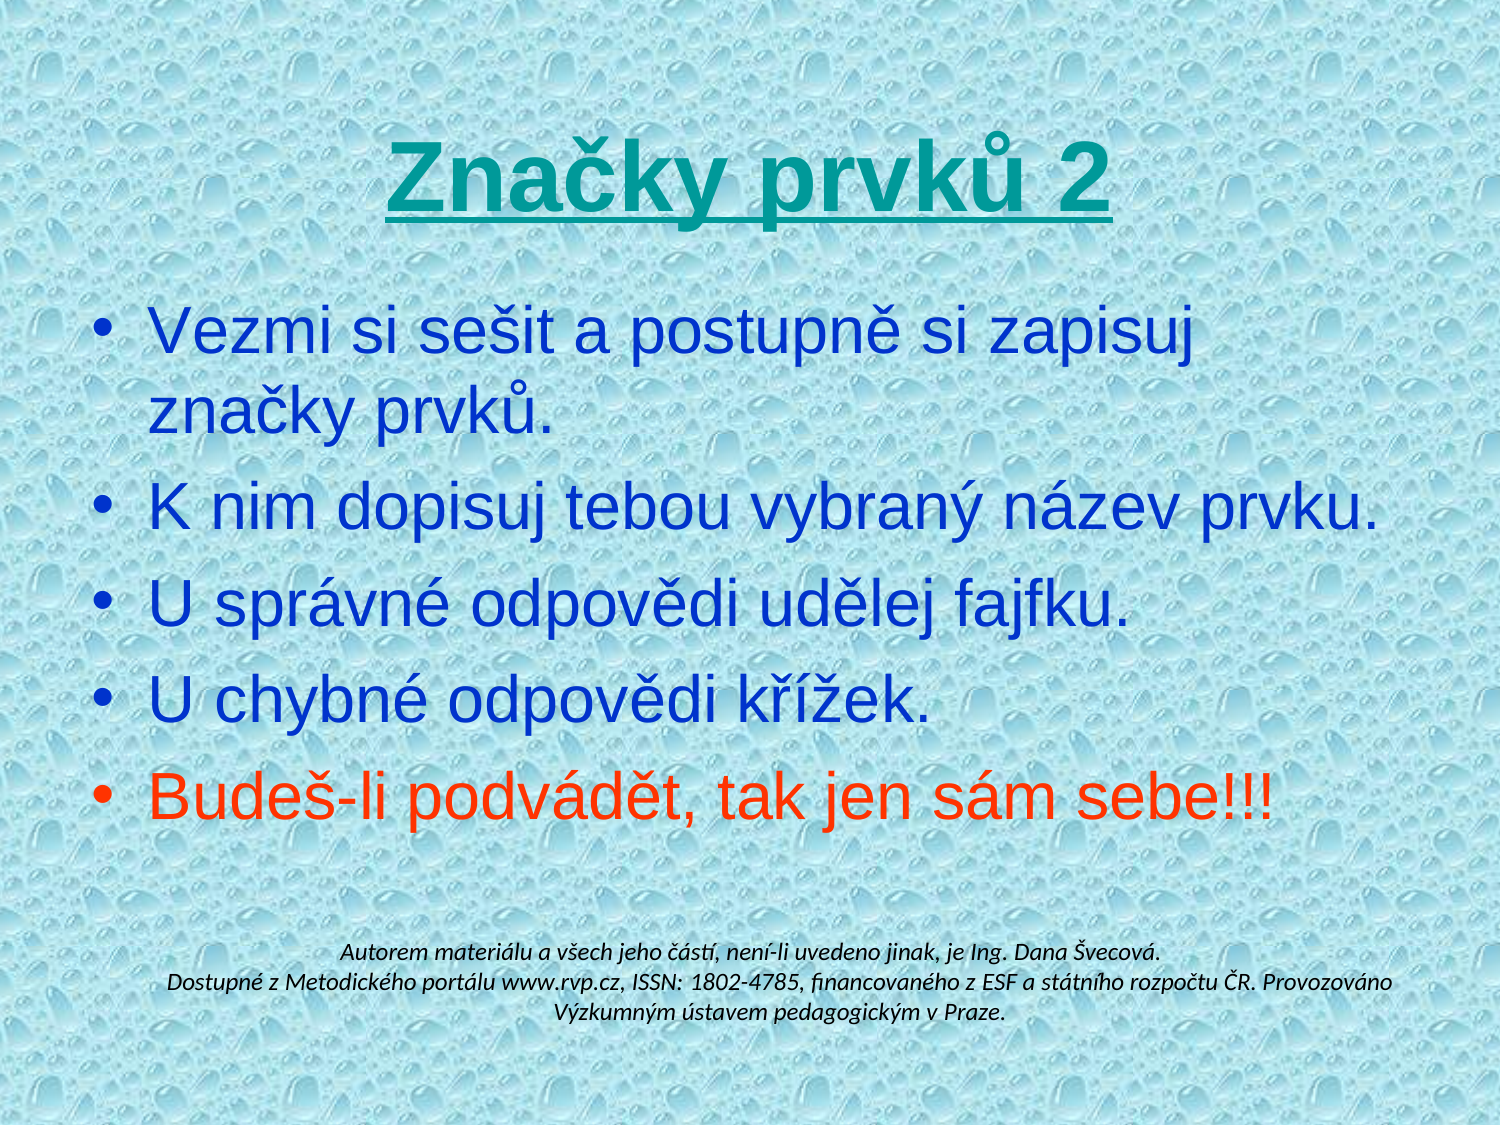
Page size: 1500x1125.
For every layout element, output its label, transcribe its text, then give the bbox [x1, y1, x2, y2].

picture [0, 0, 1500, 1125]
list Vezmi si sešit a postupně si zapisuj značky prvků. K nim dopisuj tebou vybraný název prvku. U správné odpovědi udělej fajfku. U chybné odpovědi křížek. Budeš-li podvádět, tak jen sám sebe!!! Autorem materiálu a všech jeho částí, není-li uvedeno jinak, je Ing. Dana Švecová. Dostupné z Metodického portálu www.rvp.cz, ISSN: 1802-4785, financovaného z ESF a státního rozpočtu ČR. Provozováno Výzkumným ústavem pedagogickým v Praze. [76, 278, 1427, 1081]
title Značky prvků 2 [74, 104, 1424, 360]
